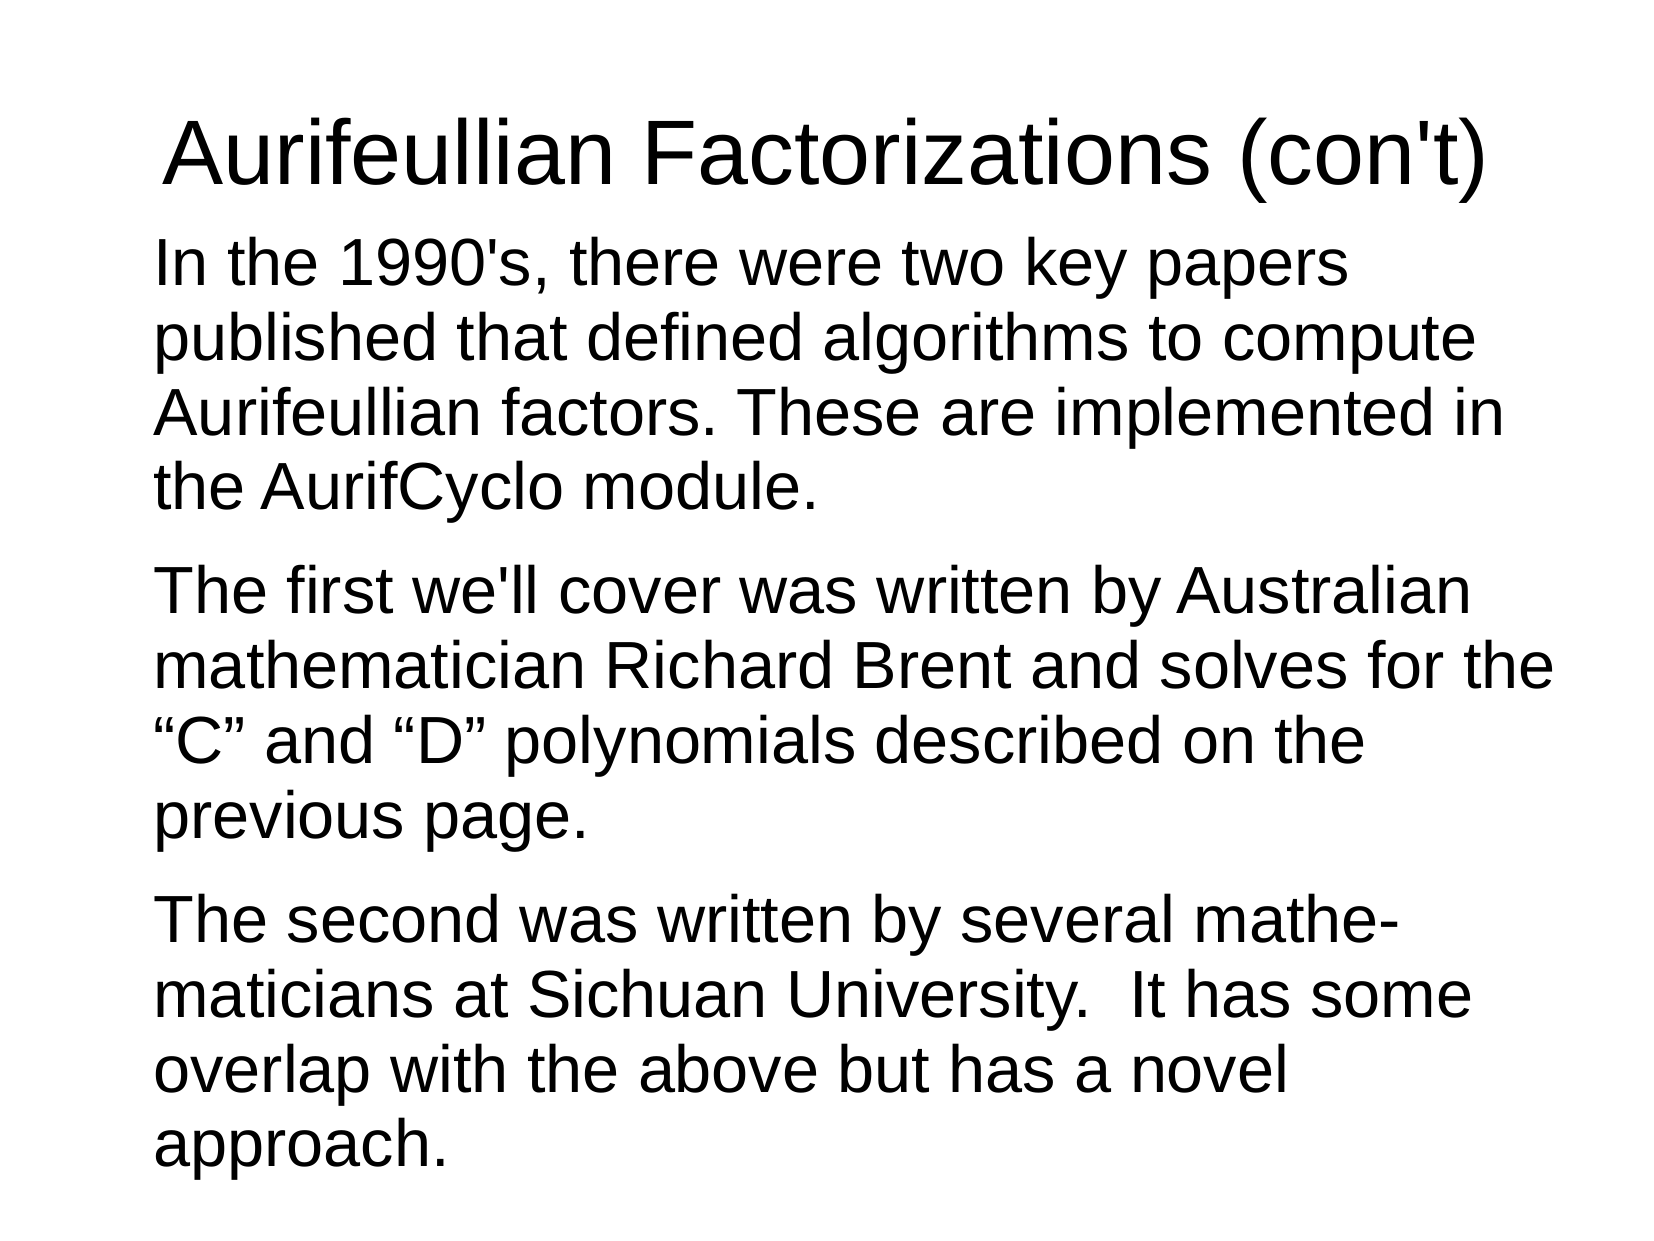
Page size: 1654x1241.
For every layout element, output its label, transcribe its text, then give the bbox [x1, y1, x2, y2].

title Aurifeullian Factorizations (con't) [82, 49, 1571, 225]
list In the 1990's, there were two key papers published that defined algorithms to compute Aurifeullian factors. These are implemented in the AurifCyclo module. The first we'll cover was written by Australian mathematician Richard Brent and solves for the “C” and “D” polynomials described on the previous page. The second was written by several mathe-maticians at Sichuan University. It has some overlap with the above but has a novel approach. [82, 225, 1571, 1010]
